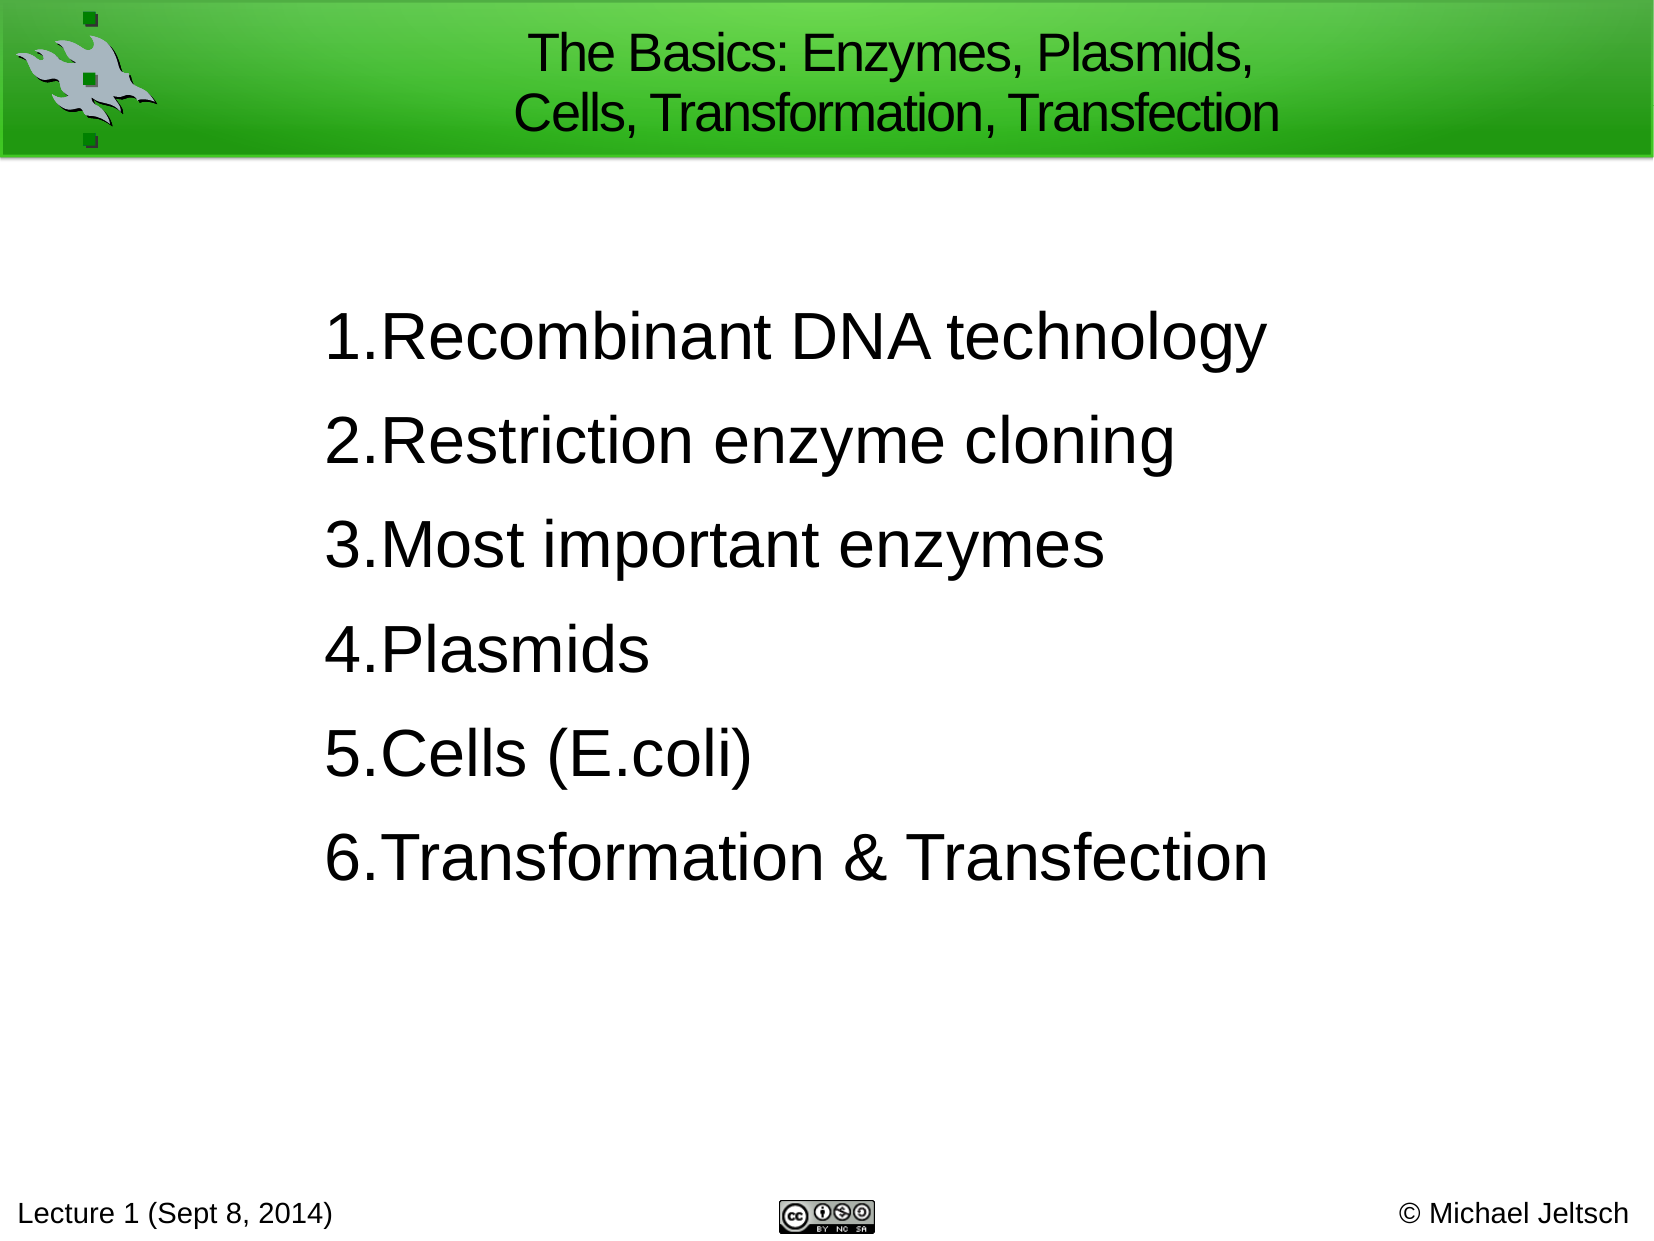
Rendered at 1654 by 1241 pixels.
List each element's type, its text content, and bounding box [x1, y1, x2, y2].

list Recombinant DNA technology Restriction enzyme cloning Most important enzymes Plasmids Cells (E.coli) Transformation & Transfection [307, 299, 1347, 1019]
title The Basics: Enzymes, Plasmids, Cells, Transformation, Transfection [271, 11, 1512, 154]
picture [779, 1200, 875, 1234]
